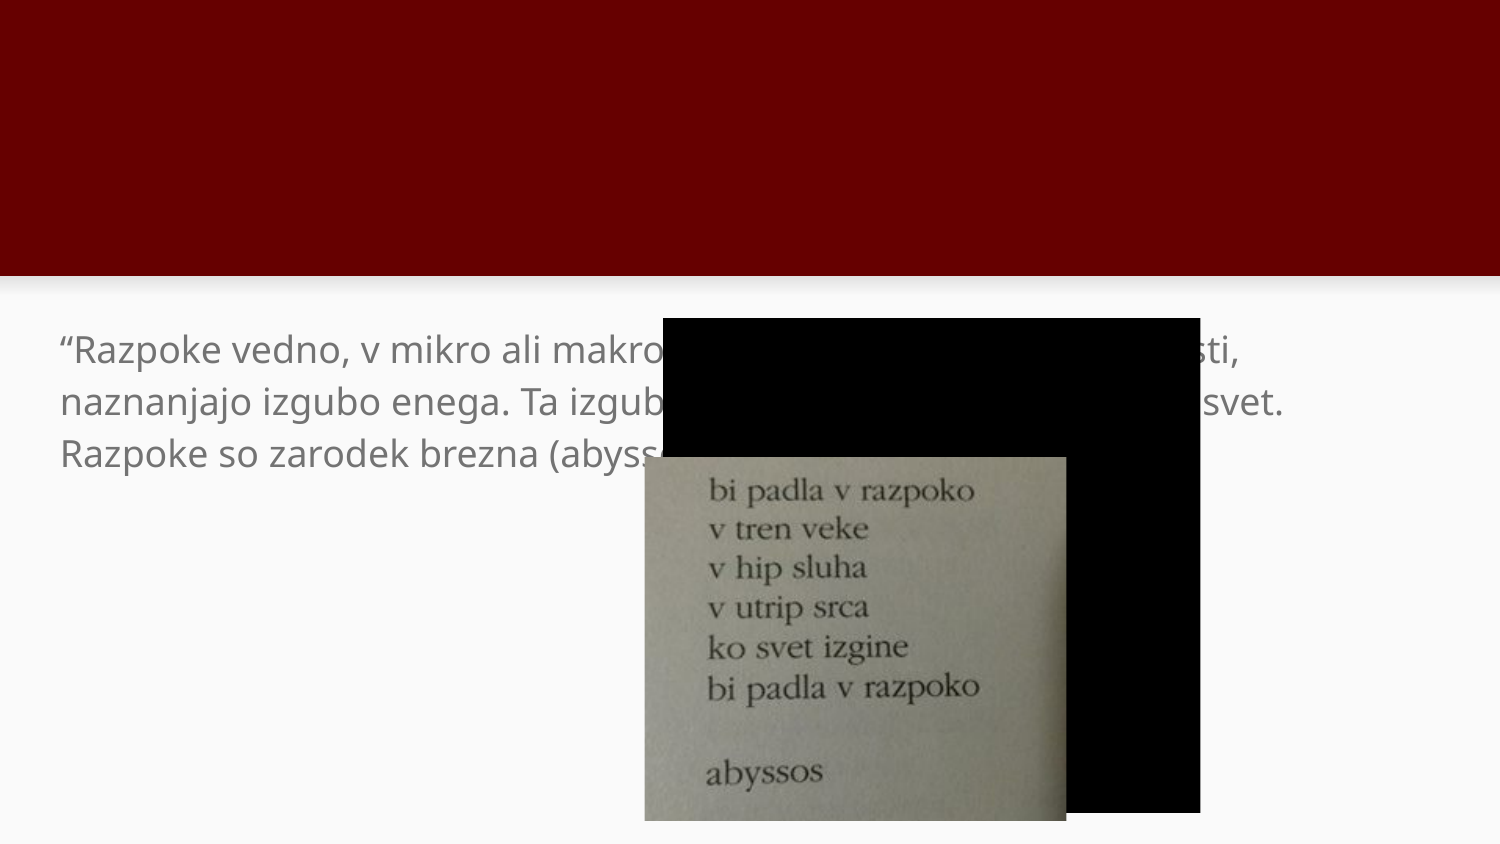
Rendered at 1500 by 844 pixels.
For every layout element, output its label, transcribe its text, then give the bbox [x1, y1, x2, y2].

list “Razpoke vedno, v mikro ali makrokozmosu, v trenutku ali večnosti, naznanjajo izgubo enega. Ta izguba je silovita, v njej lahko izgine svet. Razpoke so zarodek brezna (abyssos).” [44, 304, 1443, 726]
picture [644, 318, 1201, 821]
